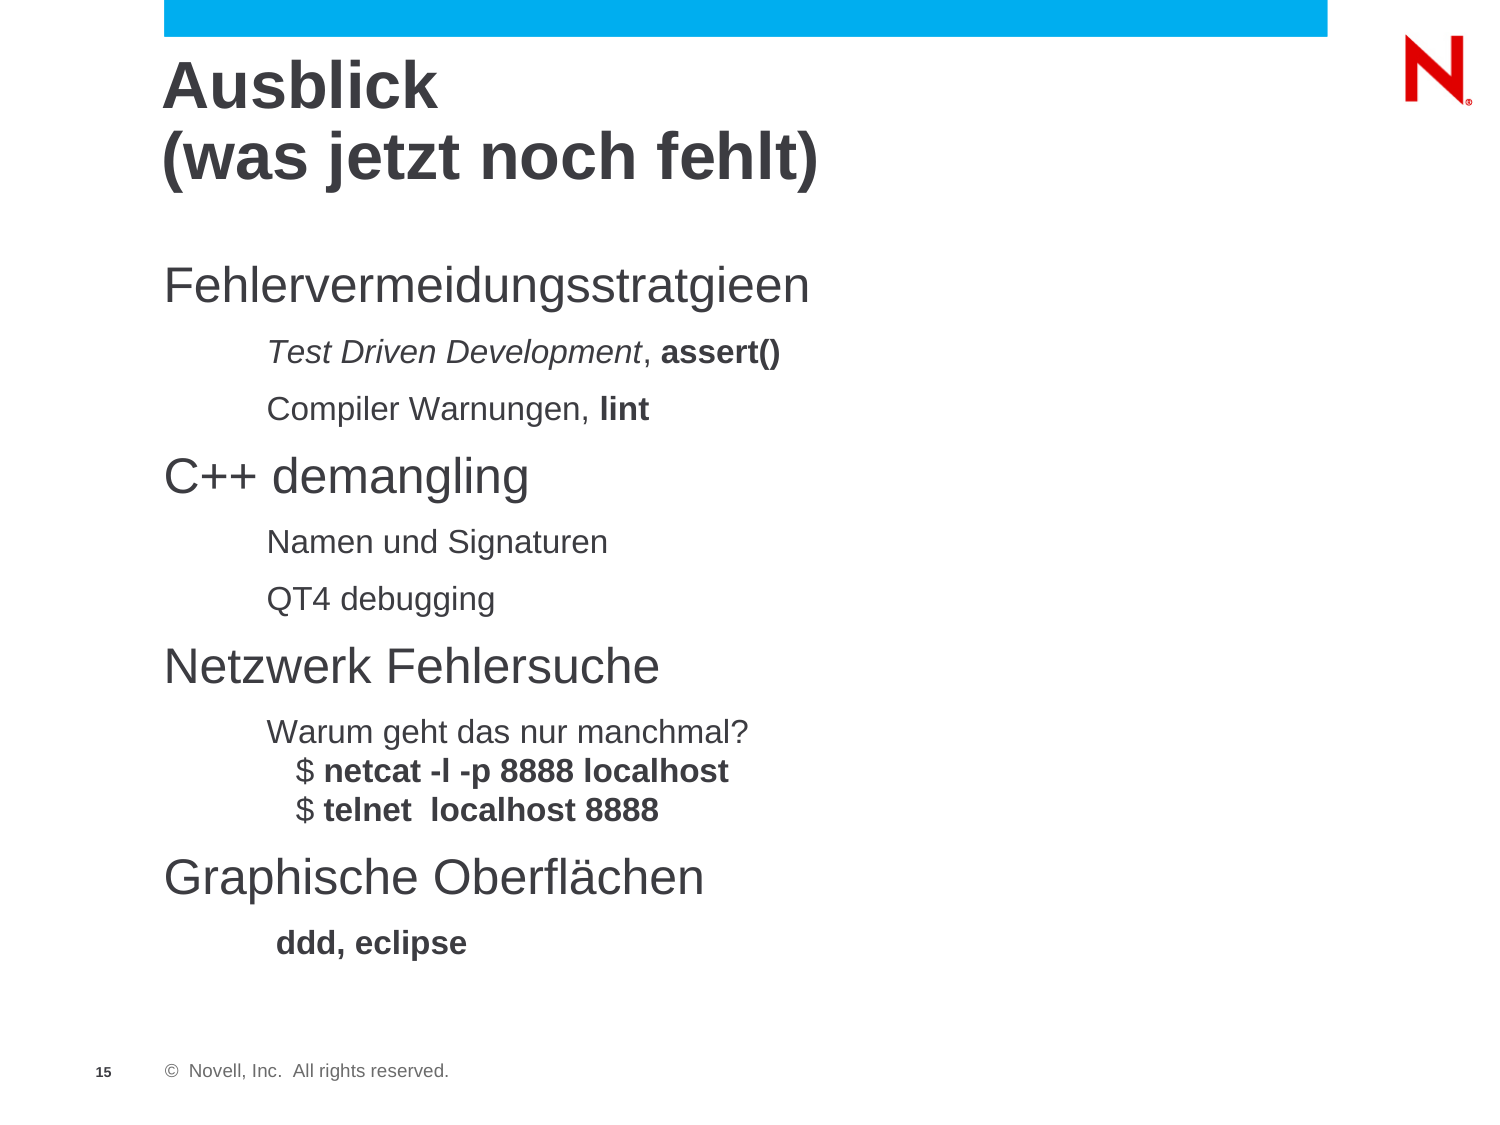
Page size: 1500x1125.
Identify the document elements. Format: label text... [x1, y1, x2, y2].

picture [1403, 32, 1473, 107]
title Ausblick (was jetzt noch fehlt) [161, 41, 1383, 205]
list Fehlervermeidungsstratgieen Test Driven Development, assert() Compiler Warnungen, lint C++ demangling Namen und Signaturen QT4 debugging Netzwerk Fehlersuche Warum geht das nur manchmal? $ netcat -l -p 8888 localhost $ telnet localhost 8888 Graphische Oberflächen ddd, eclipse [163, 254, 1404, 986]
